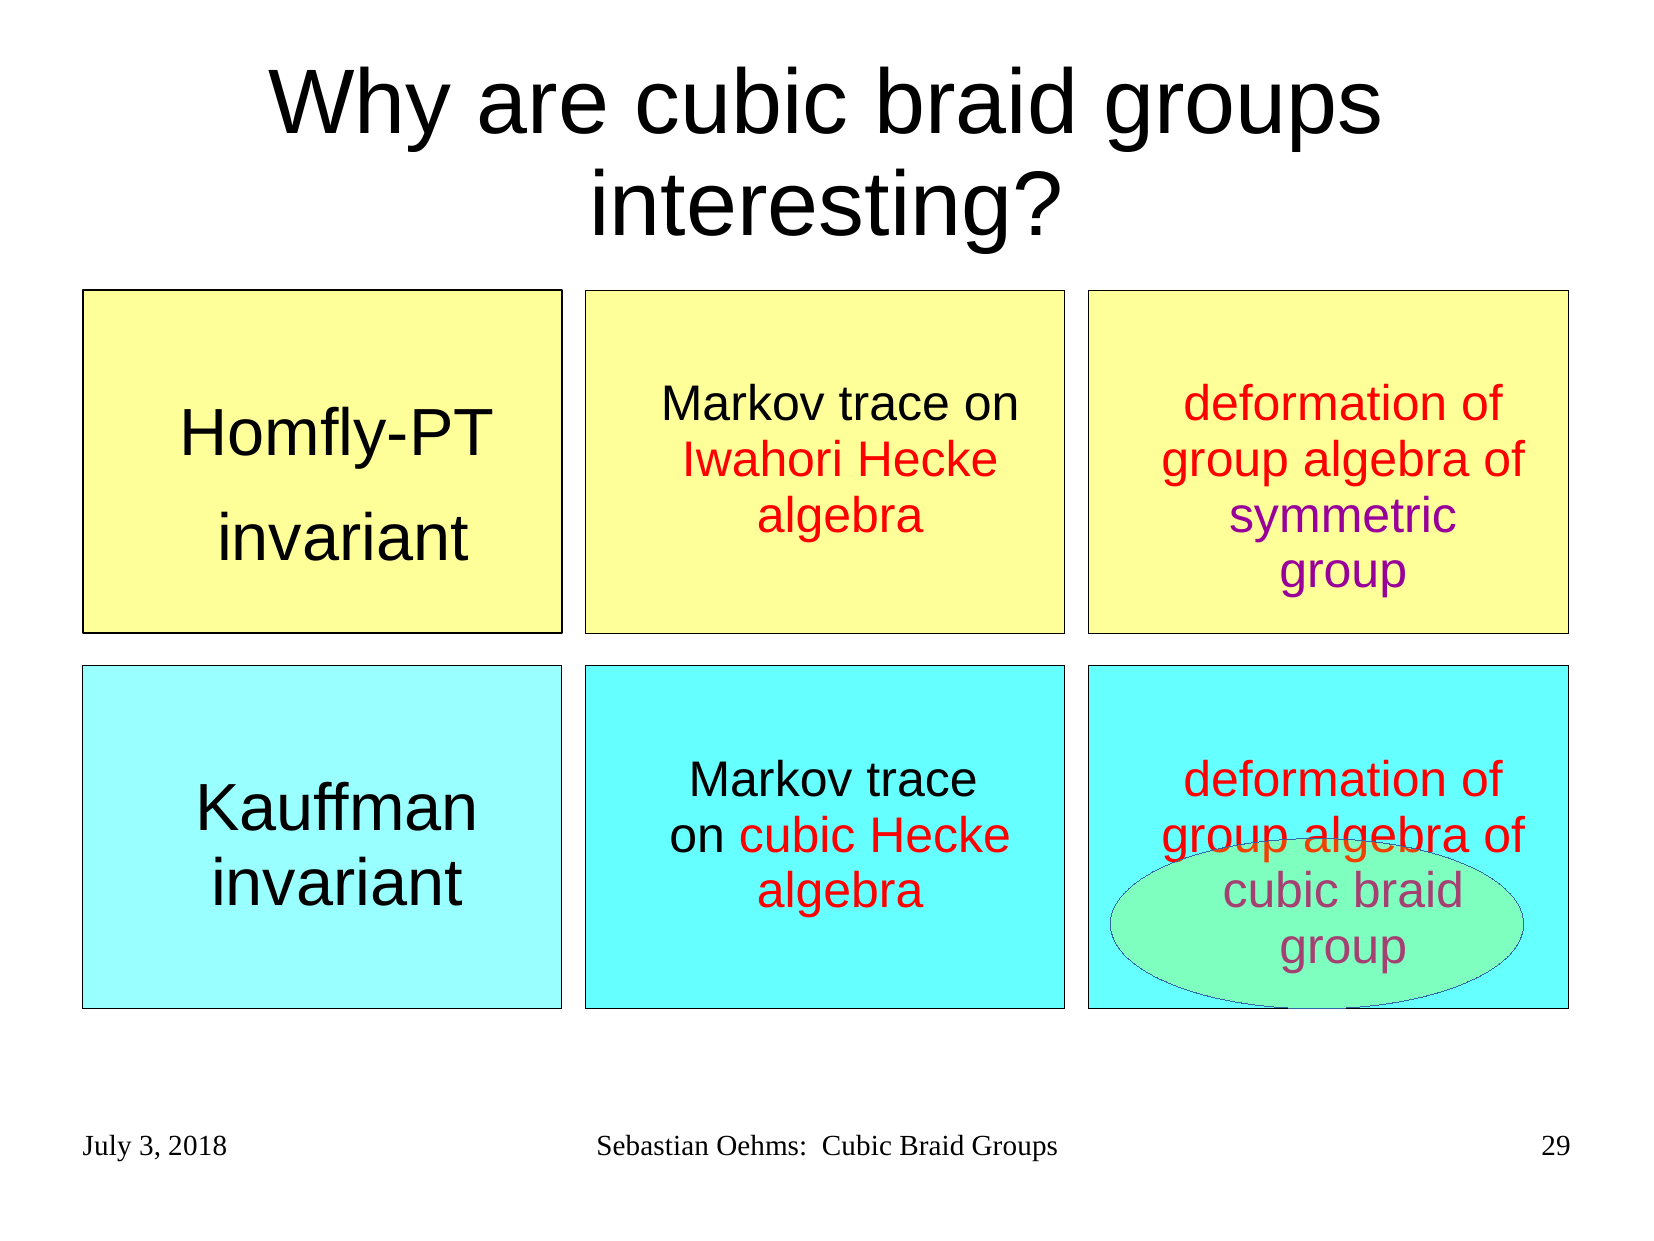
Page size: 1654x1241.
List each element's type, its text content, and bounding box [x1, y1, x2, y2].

list deformation of group algebra of cubic braid group [1088, 665, 1569, 1009]
text_box [1110, 838, 1524, 1009]
title Why are cubic braid groups interesting? [82, 49, 1571, 257]
list Markov trace on Iwahori Hecke algebra [585, 290, 1065, 634]
list Homfly-PT invariant [82, 290, 562, 634]
list Kauffman invariant [82, 665, 562, 1009]
list deformation of group algebra of symmetric group [1088, 290, 1569, 634]
list Markov trace on cubic Hecke algebra [585, 665, 1065, 1009]
